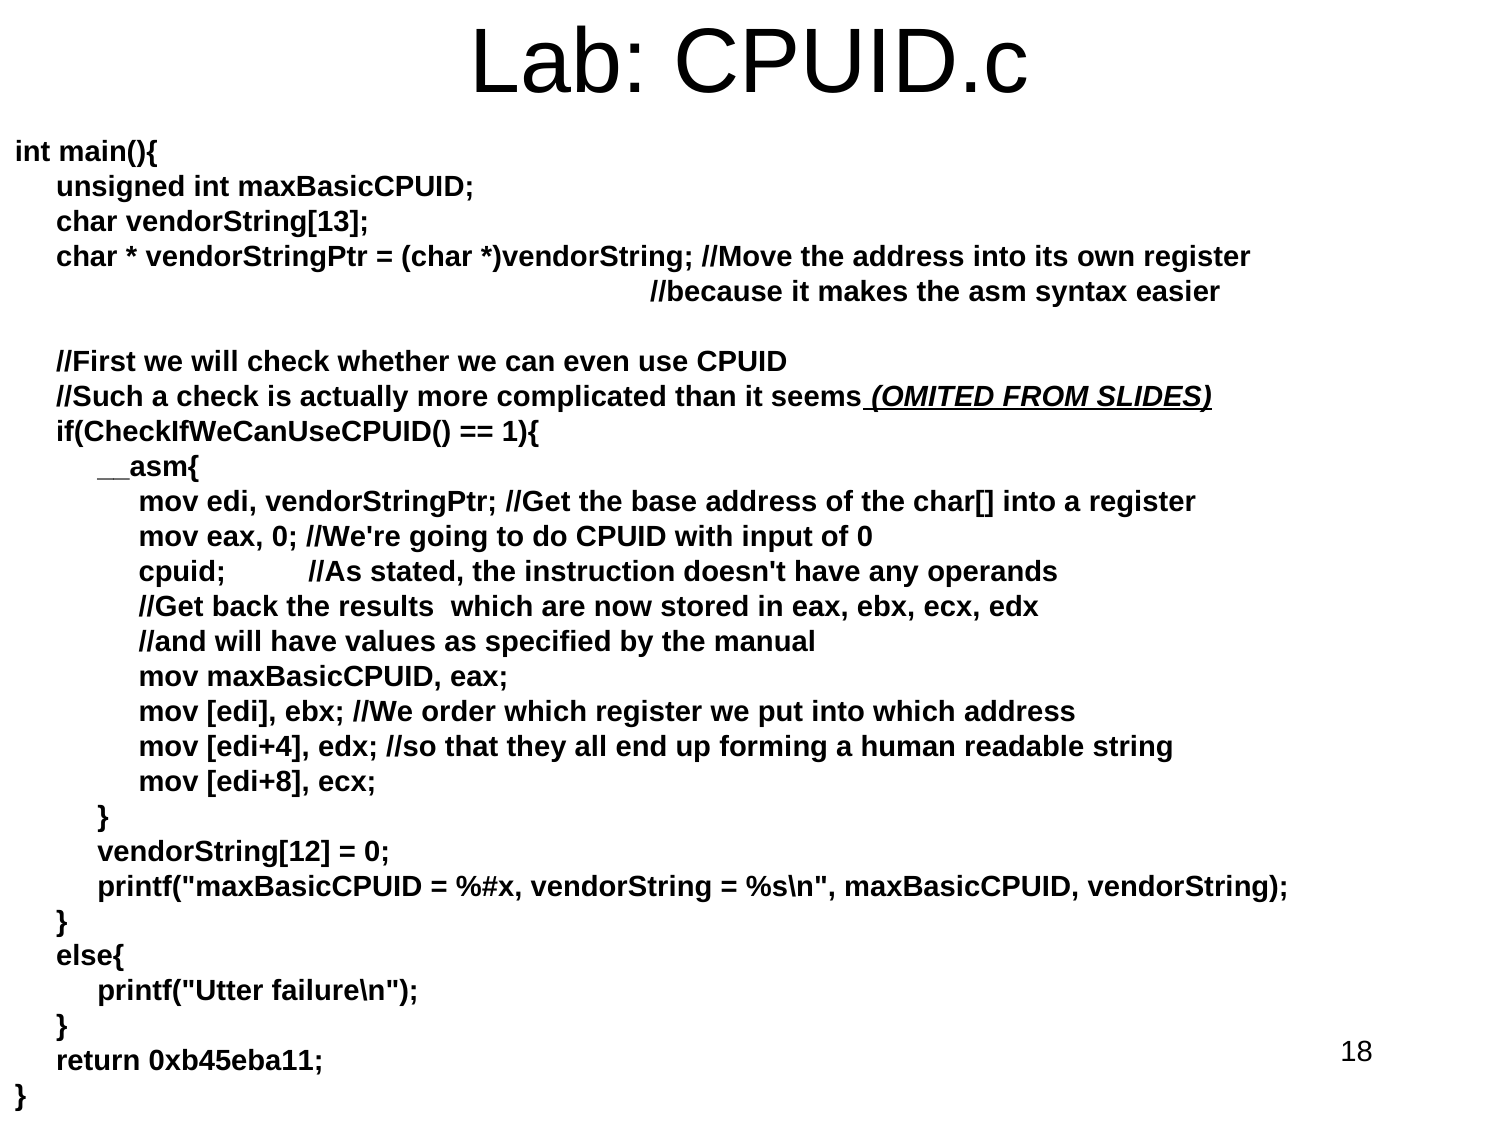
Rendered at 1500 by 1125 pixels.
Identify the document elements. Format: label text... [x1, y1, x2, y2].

title Lab: CPUID.c [112, 0, 1388, 124]
text_box int main(){ unsigned int maxBasicCPUID; char vendorString[13]; char * vendorStringPtr = (char *)vendorString; //Move the address into its own register //because it makes the asm syntax easier //First we will check whether we can even use CPUID //Such a check is actually more complicated than it seems (OMITED FROM SLIDES) if(CheckIfWeCanUseCPUID() == 1){ __asm{ mov edi, vendorStringPtr; //Get the base address of the char[] into a register mov eax, 0; //We're going to do CPUID with input of 0 cpuid; //As stated, the instruction doesn't have any operands //Get back the results which are now stored in eax, ebx, ecx, edx //and will have values as specified by the manual mov maxBasicCPUID, eax; mov [edi], ebx; //We order which register we put into which address mov [edi+4], edx; //so that they all end up forming a human readable string mov [edi+8], ecx; } vendorString[12] = 0; printf("maxBasicCPUID = %#x, vendorString = %s\n", maxBasicCPUID, vendorString); } else{ printf("Utter failure\n"); } return 0xb45eba11; } [0, 124, 1500, 1120]
